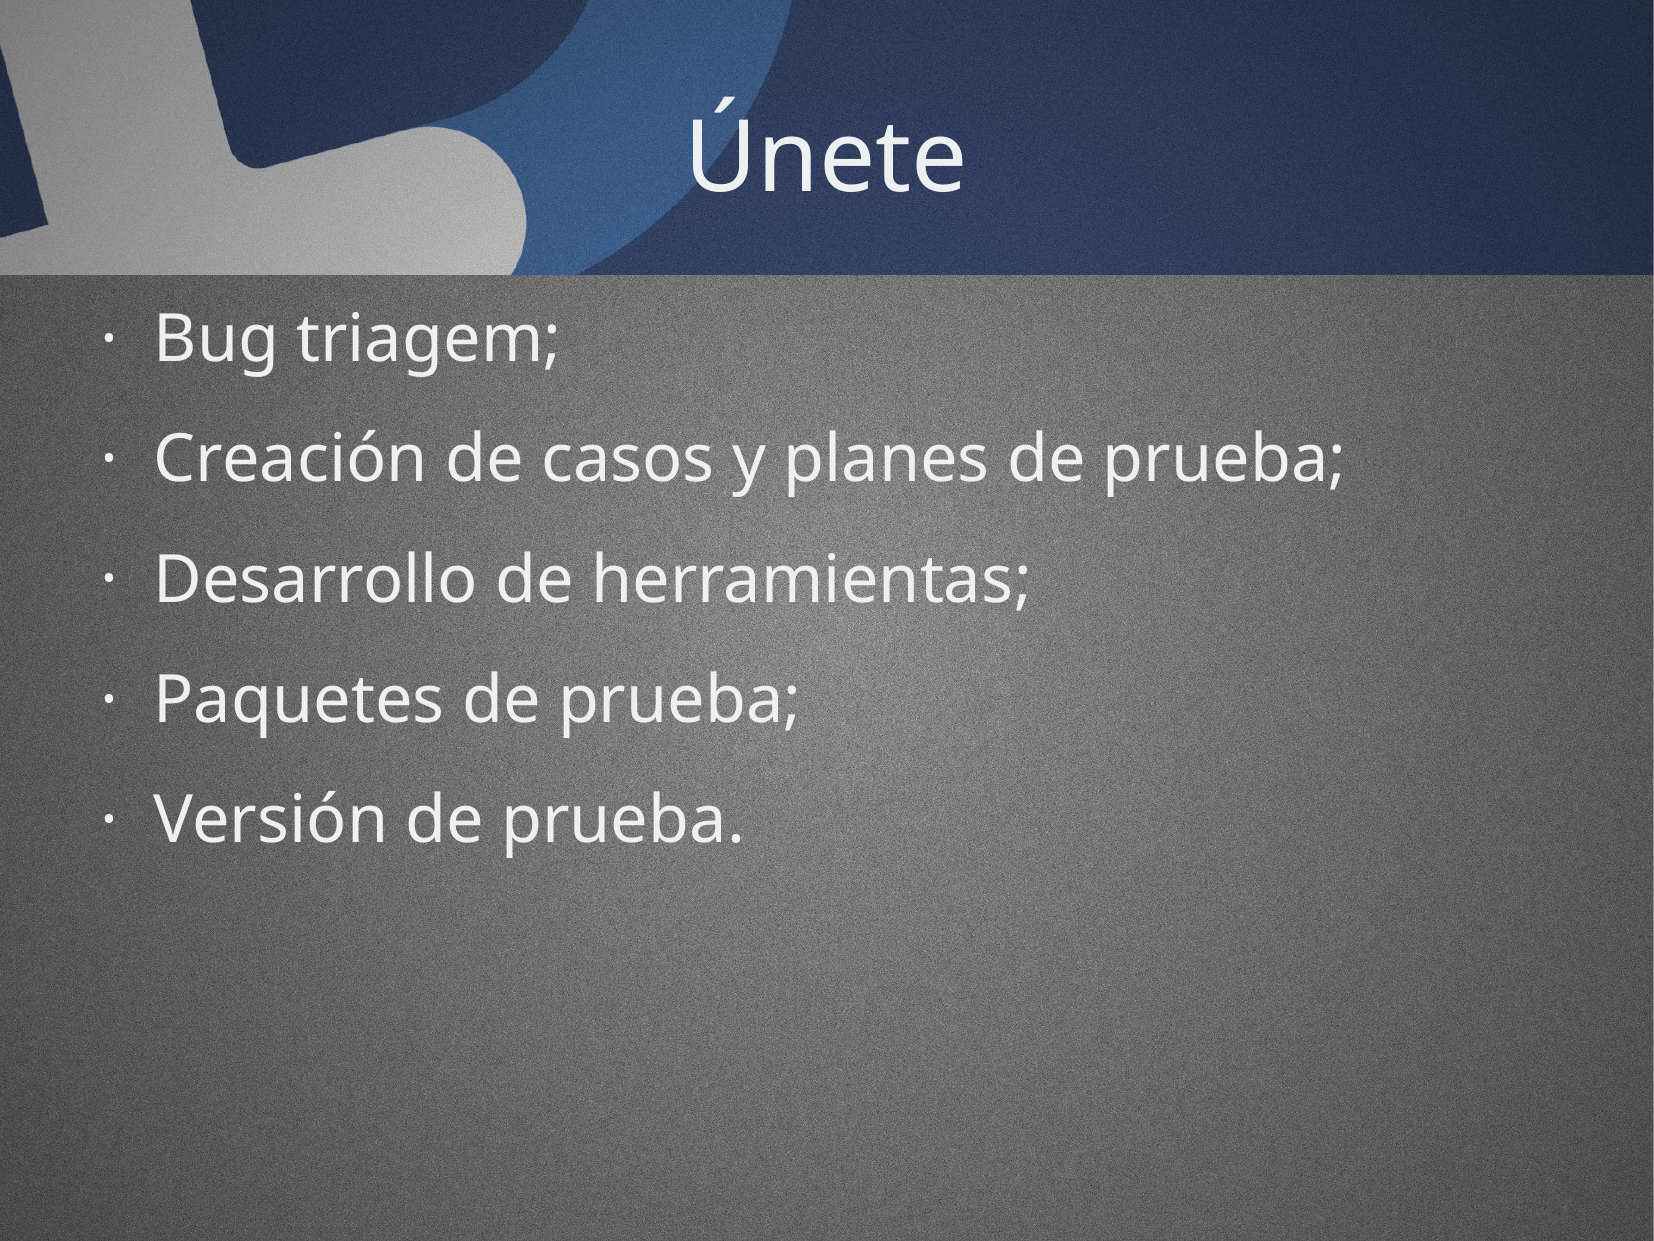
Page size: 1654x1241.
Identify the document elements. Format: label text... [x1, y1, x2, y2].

title Únete [82, 49, 1571, 257]
list Bug triagem; Creación de casos y planes de prueba; Desarrollo de herramientas; Paquetes de prueba; Versión de prueba. [82, 290, 1571, 1010]
picture [0, 0, 1654, 1241]
